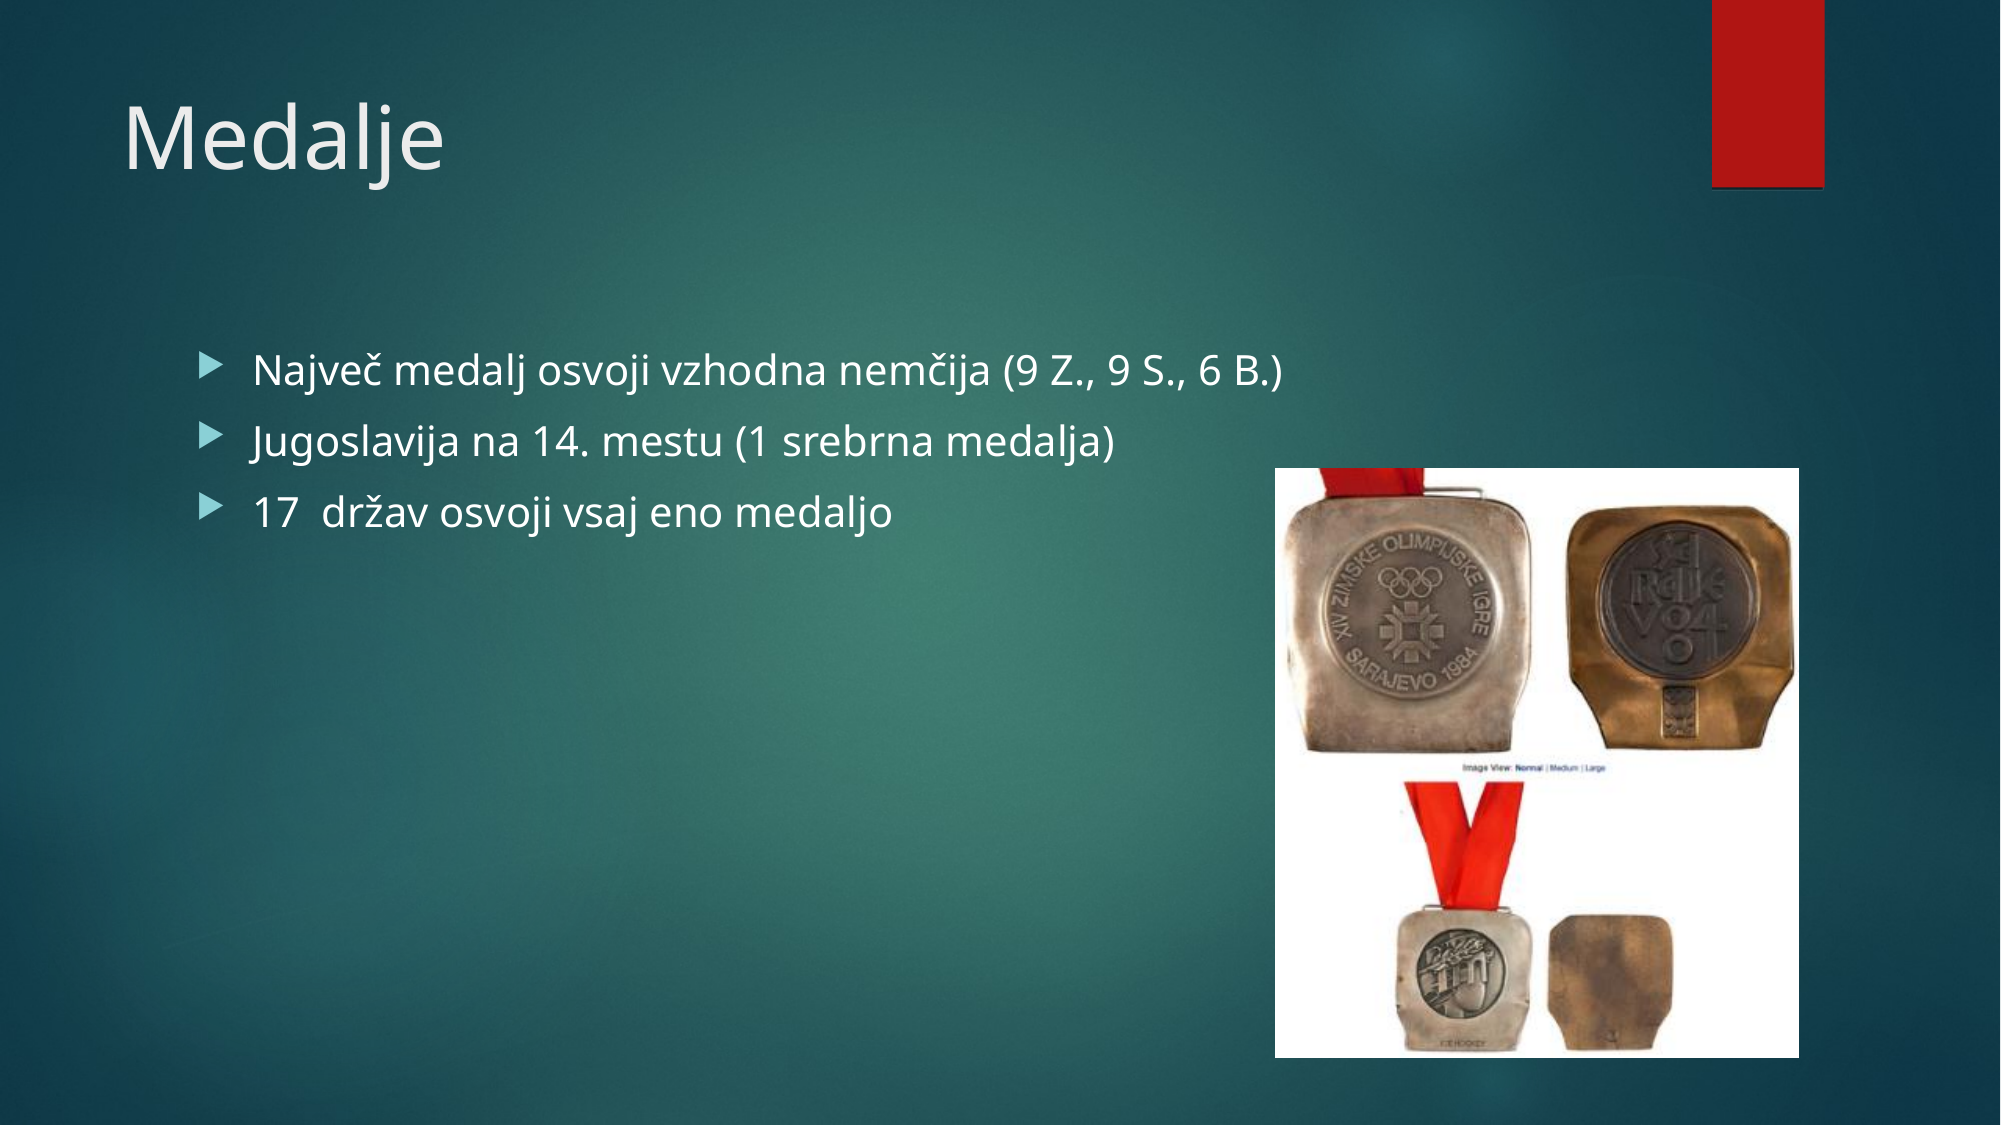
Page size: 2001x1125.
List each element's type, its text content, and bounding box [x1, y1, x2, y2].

title Medalje [106, 74, 1649, 304]
picture [0, 0, 2001, 1125]
list Največ medalj osvoji vzhodna nemčija (9 Z., 9 S., 6 B.) Jugoslavija na 14. mestu (1 srebrna medalja) 17 držav osvoji vsaj eno medaljo [181, 336, 1649, 1025]
